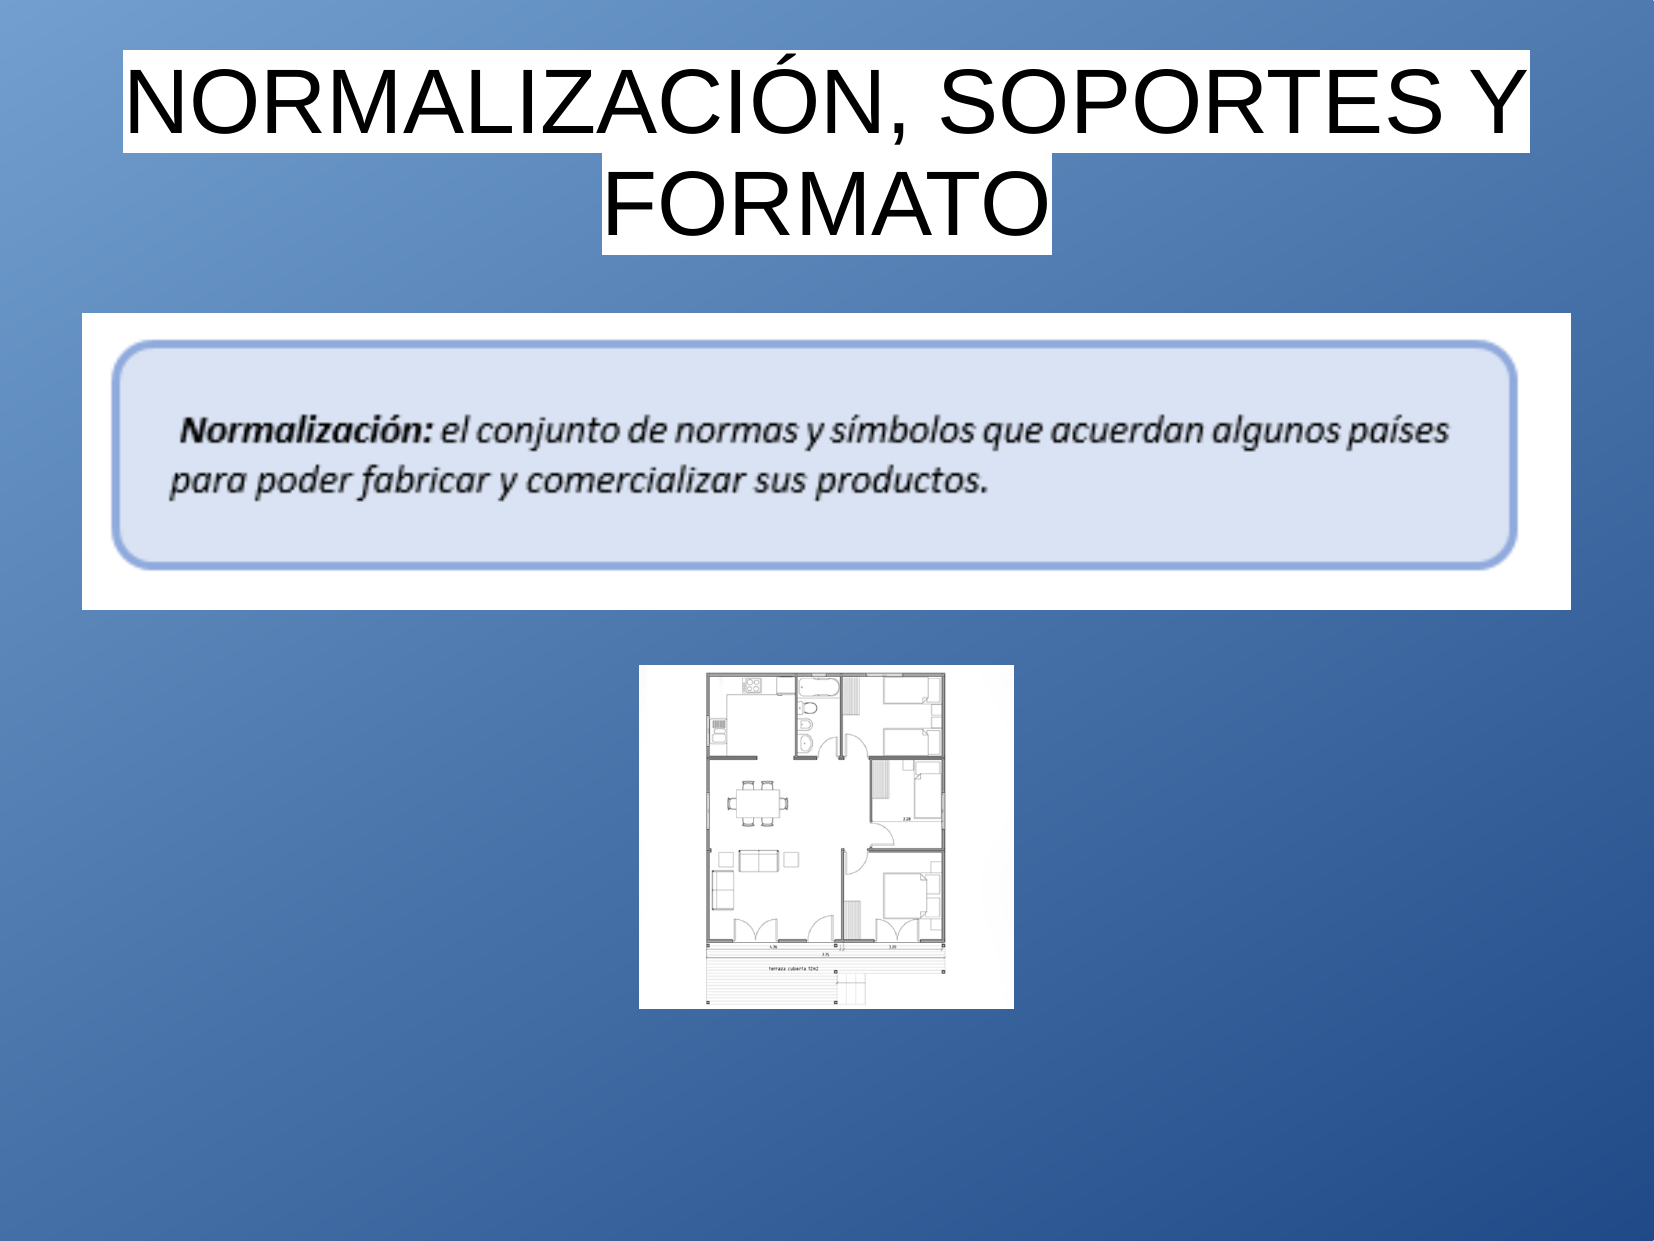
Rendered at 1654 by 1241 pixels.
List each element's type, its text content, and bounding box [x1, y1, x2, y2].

title NORMALIZACIÓN, SOPORTES Y FORMATO [82, 49, 1571, 257]
picture [639, 665, 1014, 1009]
picture [82, 313, 1571, 610]
